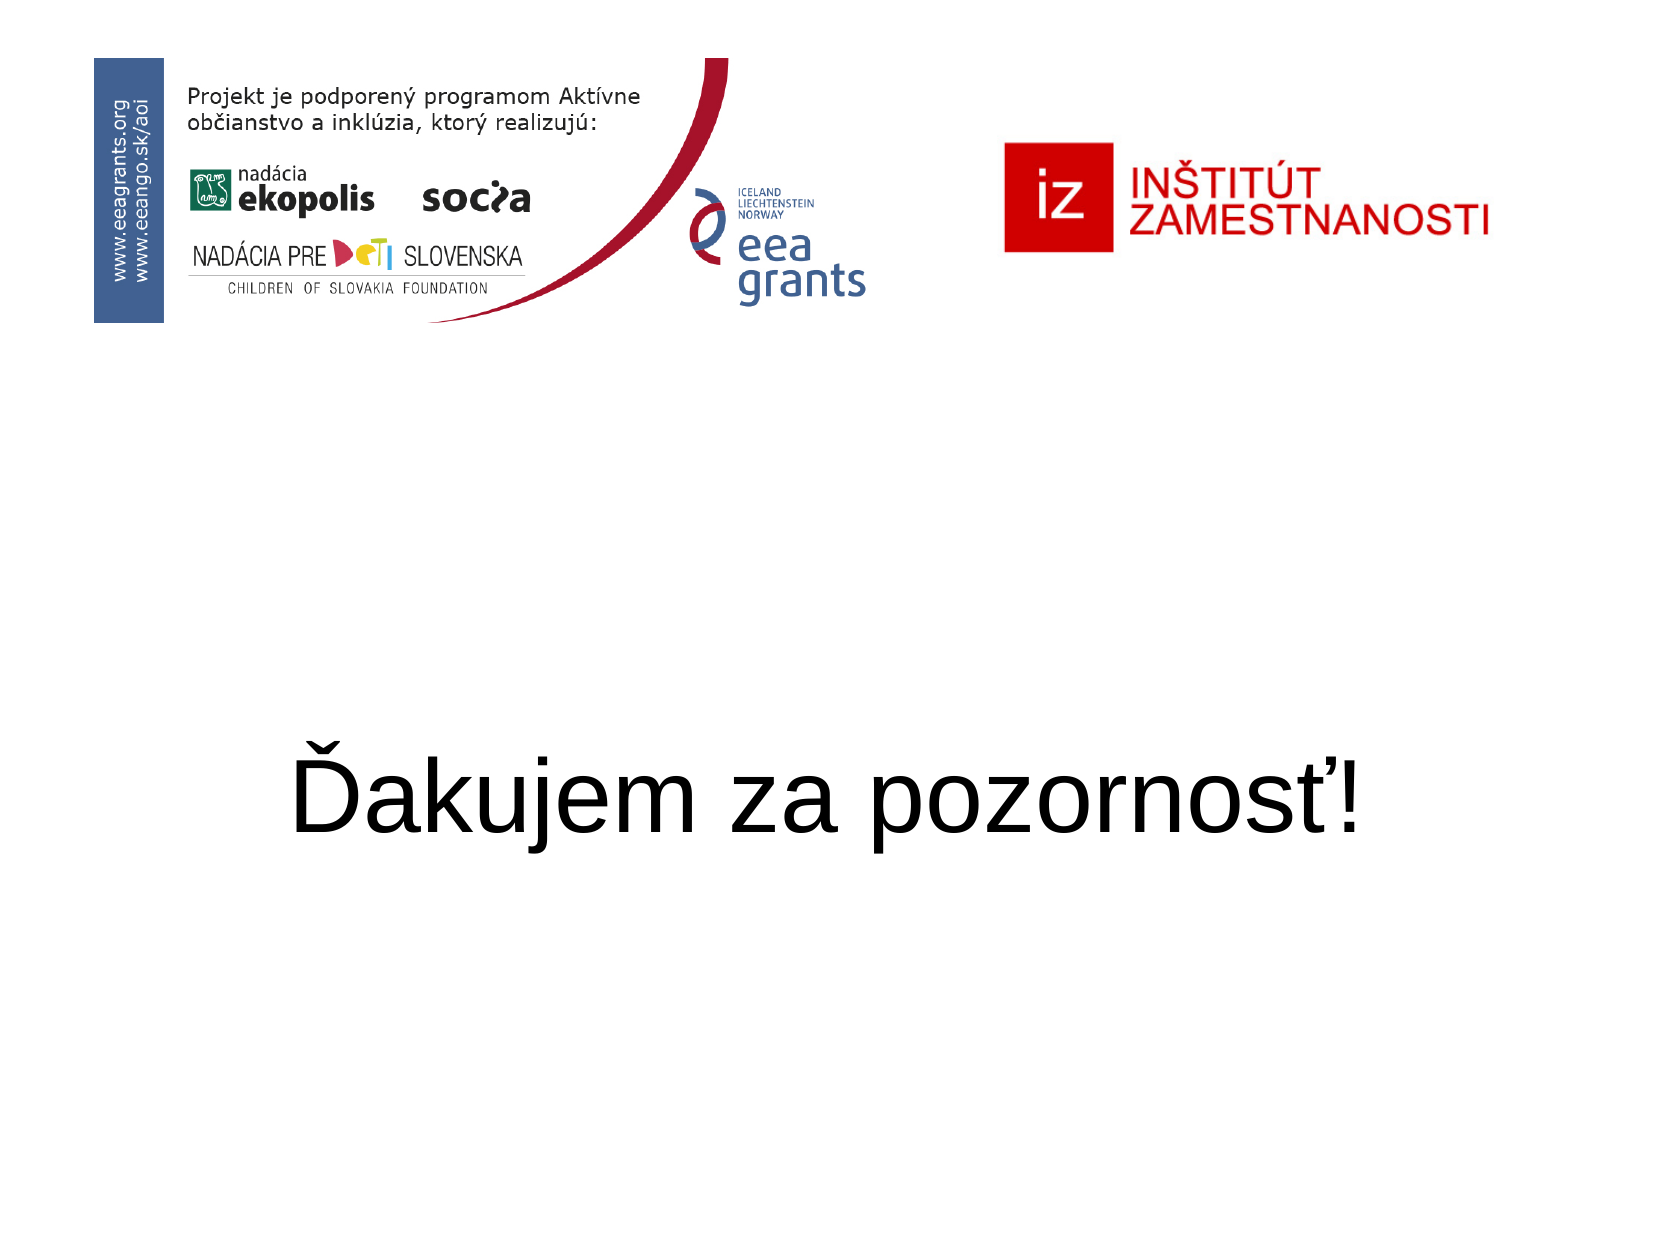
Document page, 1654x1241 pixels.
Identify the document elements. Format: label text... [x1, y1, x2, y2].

picture [94, 58, 887, 324]
subtitle Ďakujem za pozornosť! [82, 437, 1571, 1157]
picture [944, 47, 1548, 343]
